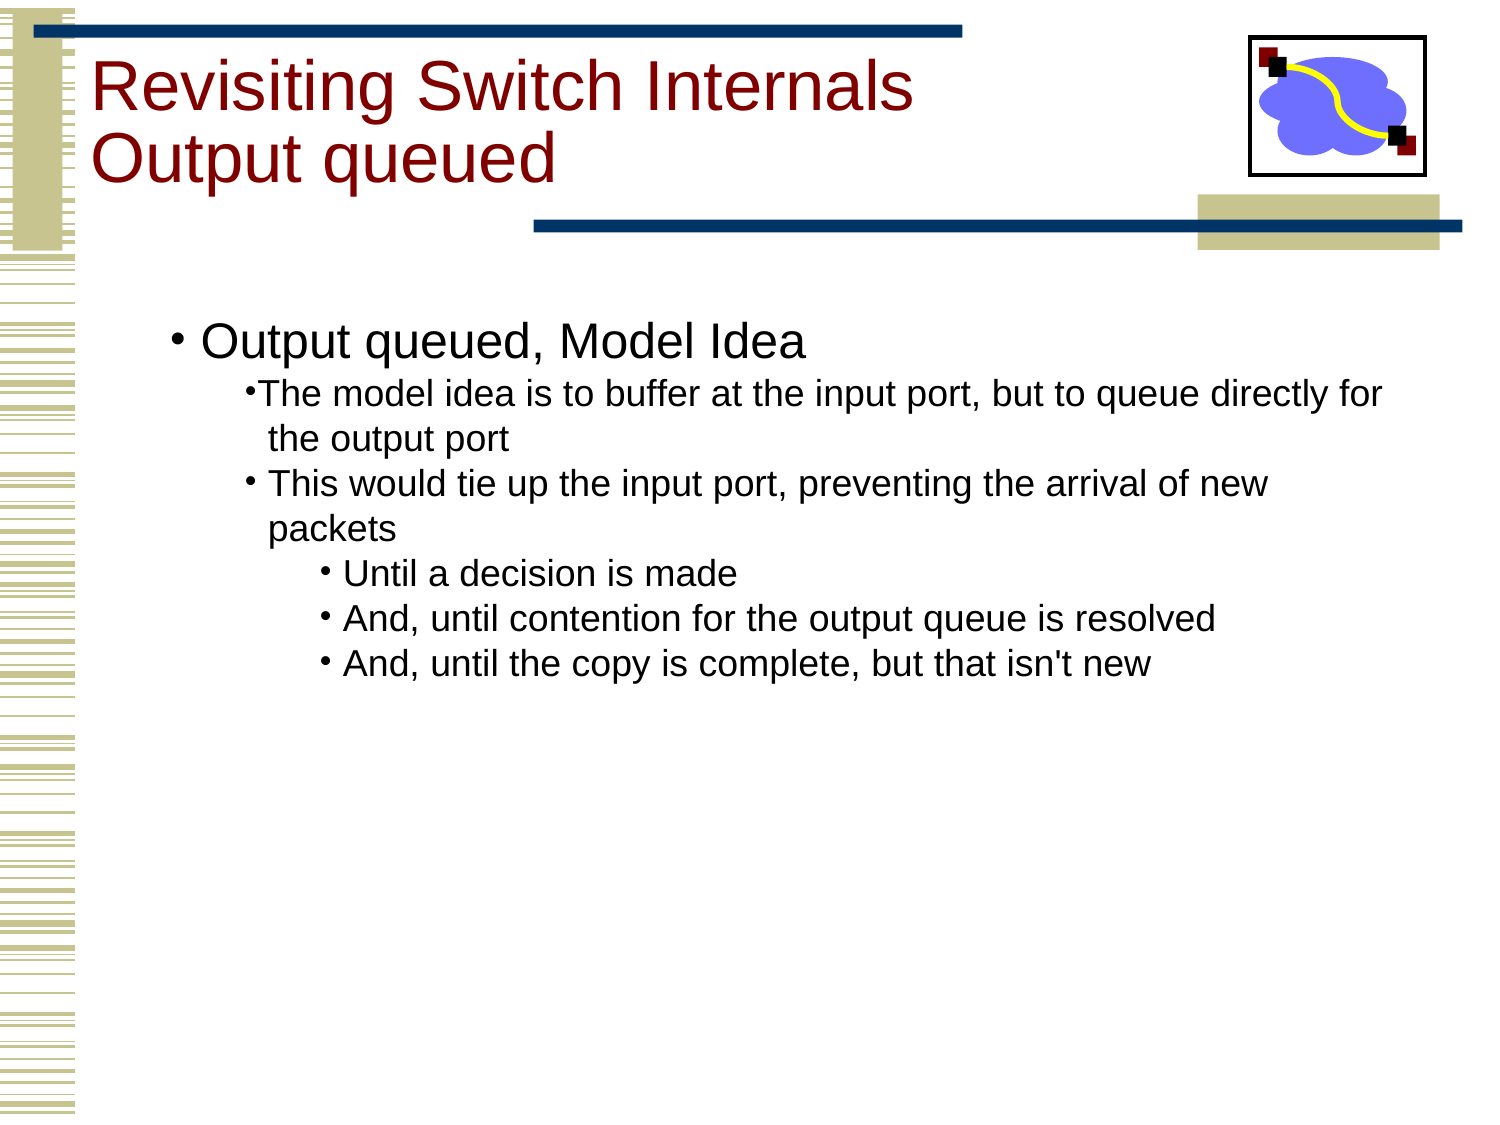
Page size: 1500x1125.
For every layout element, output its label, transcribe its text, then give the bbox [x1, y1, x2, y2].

text_box Output queued, Model Idea The model idea is to buffer at the input port, but to queue directly for the output port This would tie up the input port, preventing the arrival of new packets Until a decision is made And, until contention for the output queue is resolved And, until the copy is complete, but that isn't new [75, 296, 1426, 863]
title Revisiting Switch Internals Output queued [75, 25, 1313, 226]
